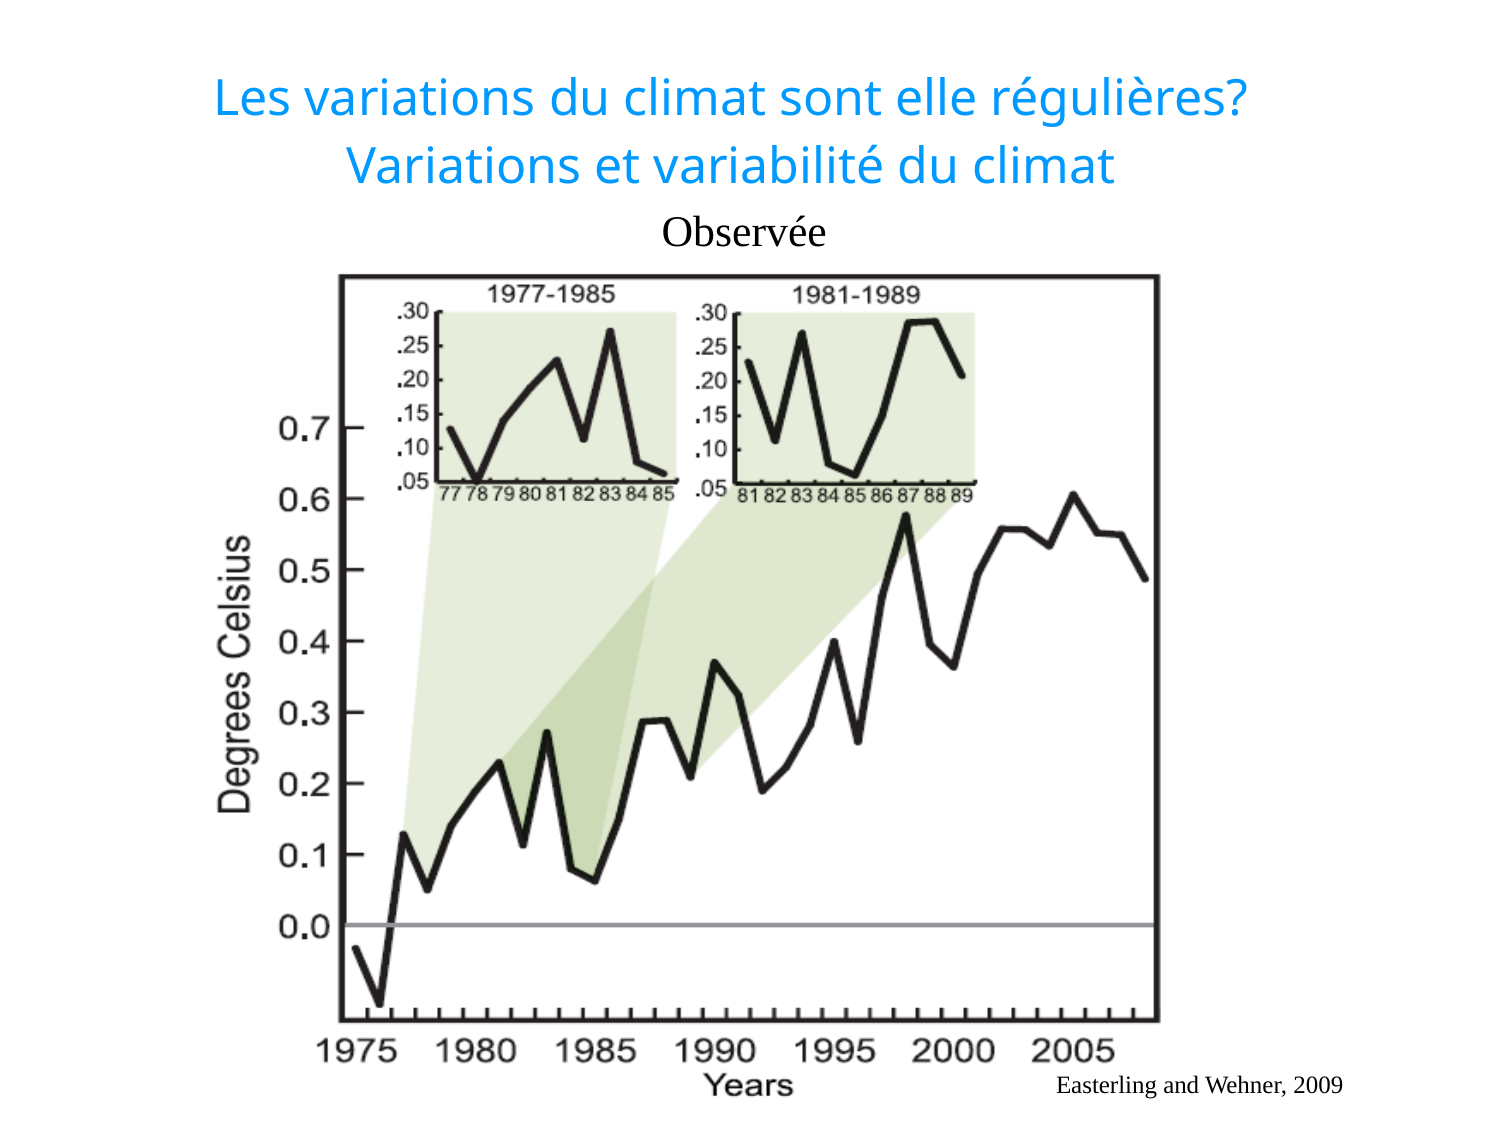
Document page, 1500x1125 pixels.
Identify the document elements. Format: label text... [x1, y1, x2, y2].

text_box Easterling and Wehner, 2009 [1043, 1065, 1470, 1106]
text_box Les variations du climat sont elle régulières? Variations et variabilité du climat [73, 54, 1389, 207]
picture [203, 258, 1173, 1108]
text_box Observée [259, 207, 1230, 263]
